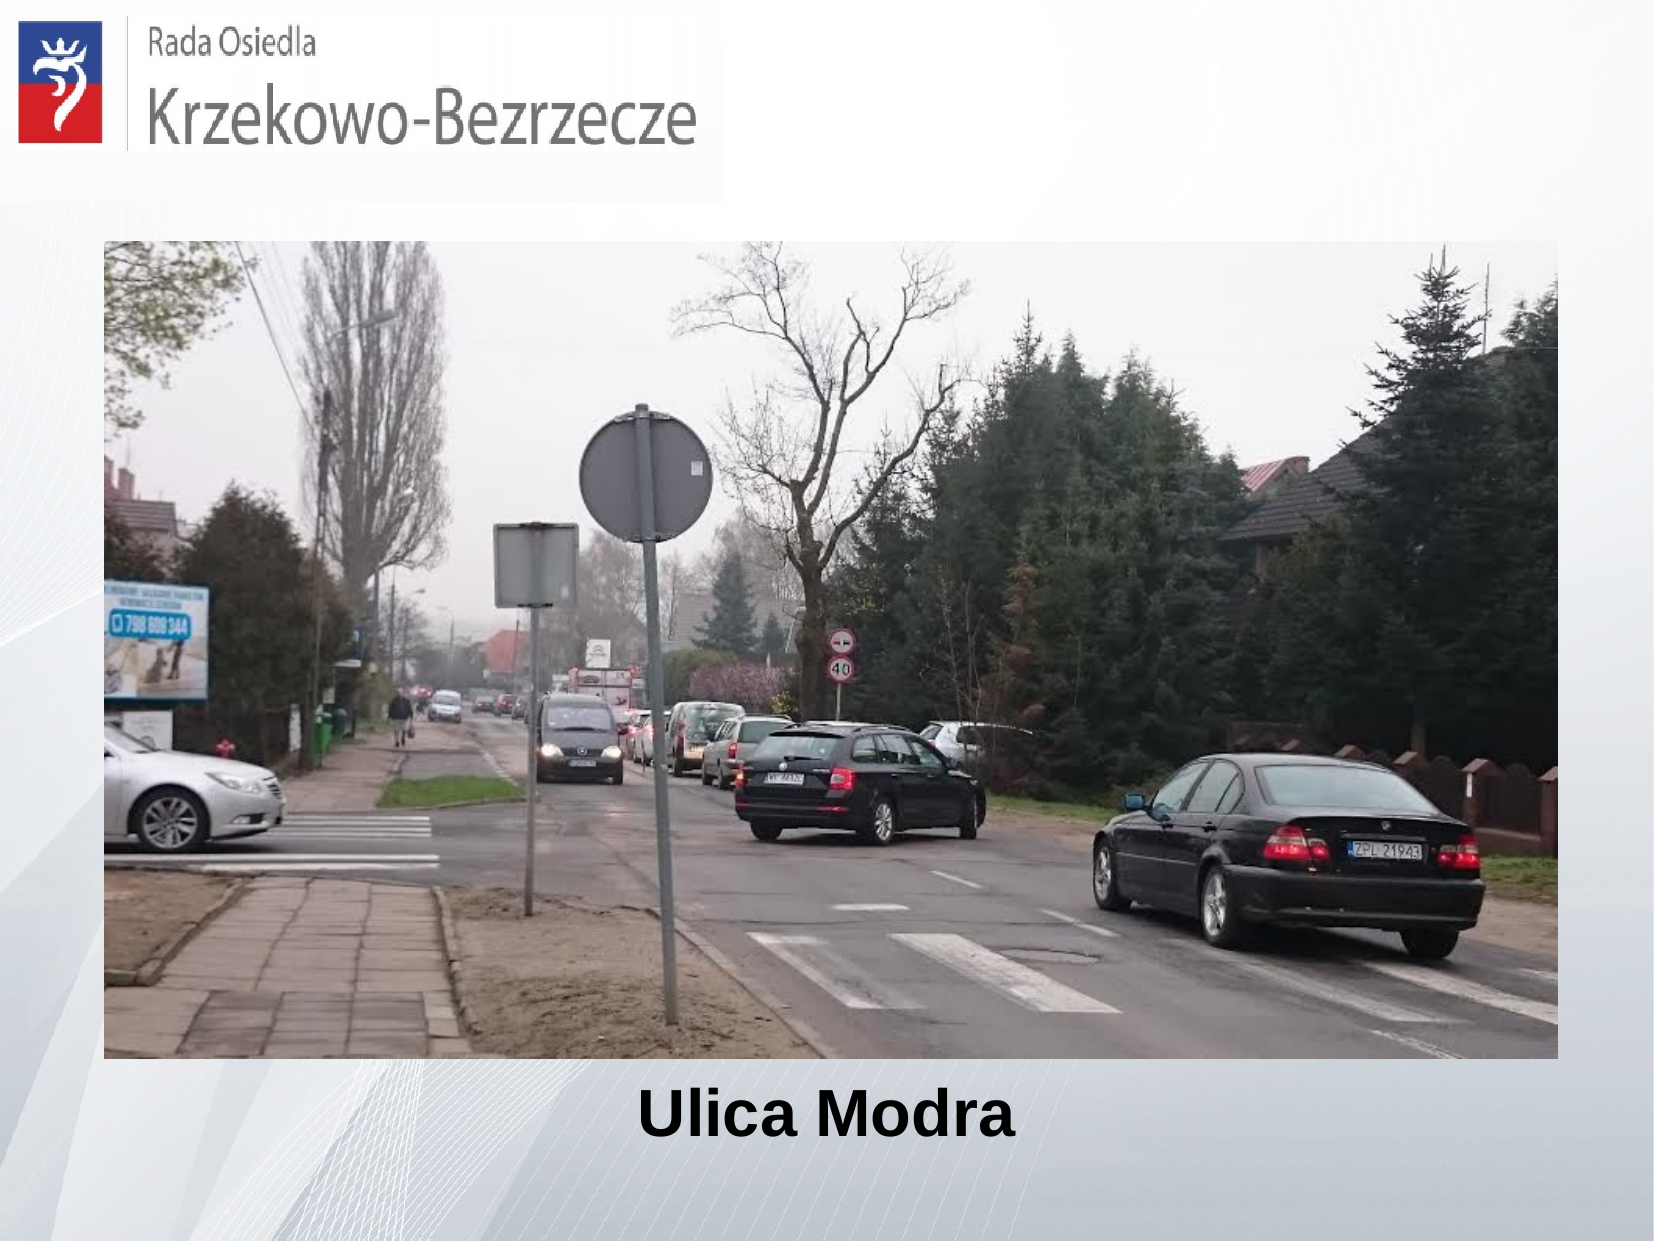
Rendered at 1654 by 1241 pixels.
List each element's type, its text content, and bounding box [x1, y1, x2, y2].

picture [0, 0, 1654, 1241]
title Ulica Modra [82, 1009, 1571, 1217]
